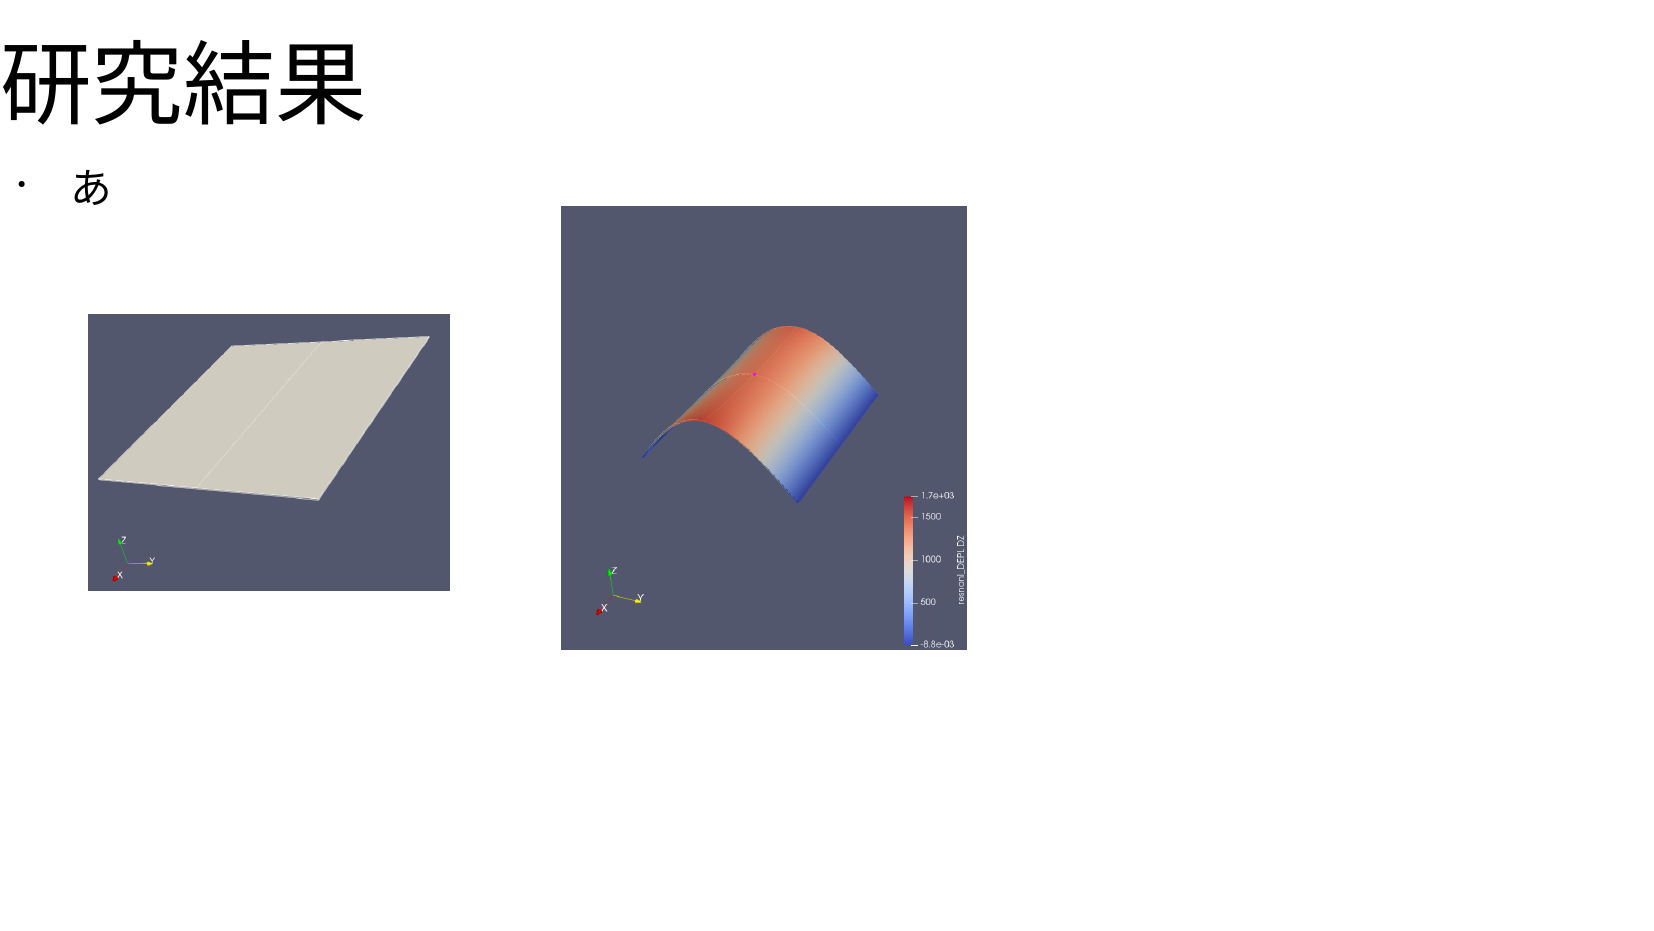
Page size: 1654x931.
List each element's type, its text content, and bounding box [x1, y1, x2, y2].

picture [88, 314, 450, 591]
list あ [0, 155, 1654, 931]
title 研究結果 [0, 0, 1489, 155]
picture [561, 206, 967, 650]
